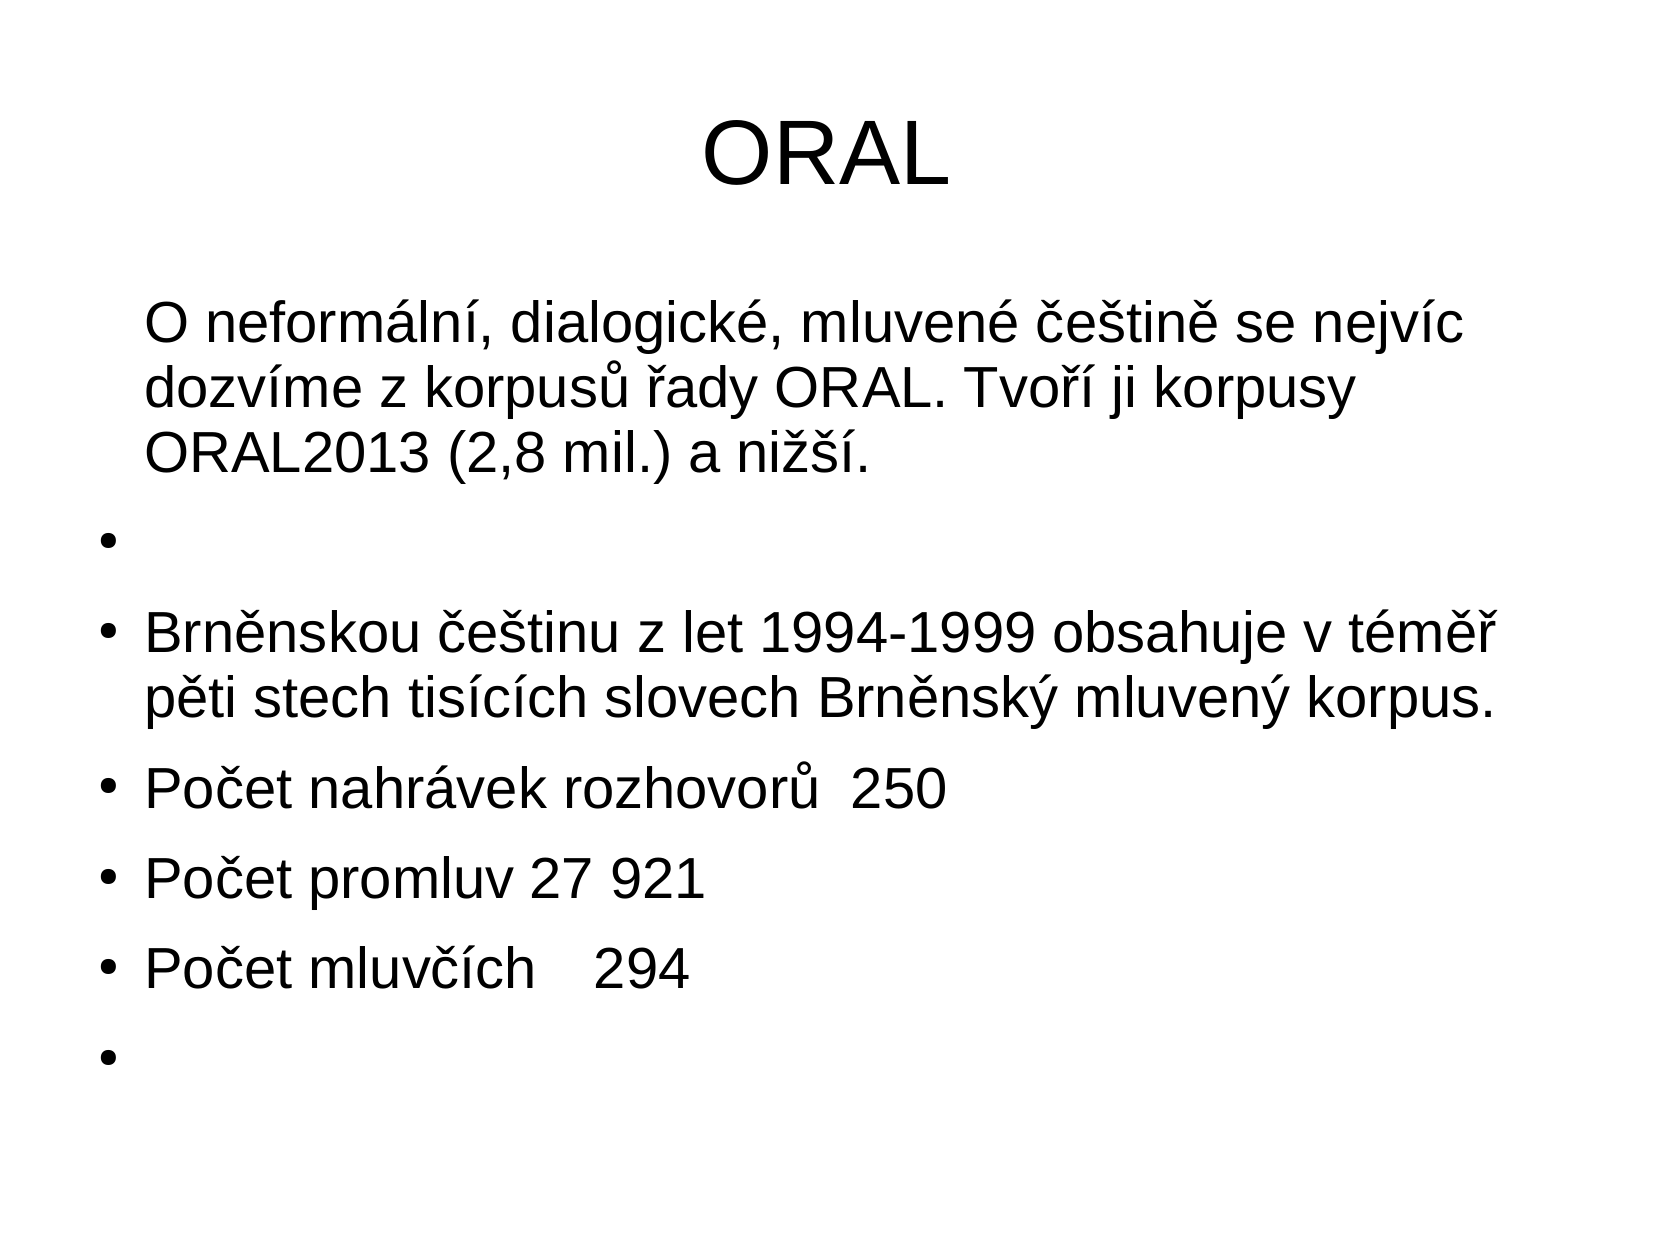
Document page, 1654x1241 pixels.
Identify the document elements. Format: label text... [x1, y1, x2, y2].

title ORAL [82, 49, 1571, 257]
list O neformální, dialogické, mluvené češtině se nejvíc dozvíme z korpusů řady ORAL. Tvoří ji korpusy ORAL2013 (2,8 mil.) a nižší. Brněnskou češtinu z let 1994-1999 obsahuje v téměř pěti stech tisících slovech Brněnský mluvený korpus. Počet nahrávek rozhovorů 250 Počet promluv 27 921 Počet mluvčích 294 [82, 290, 1571, 1010]
